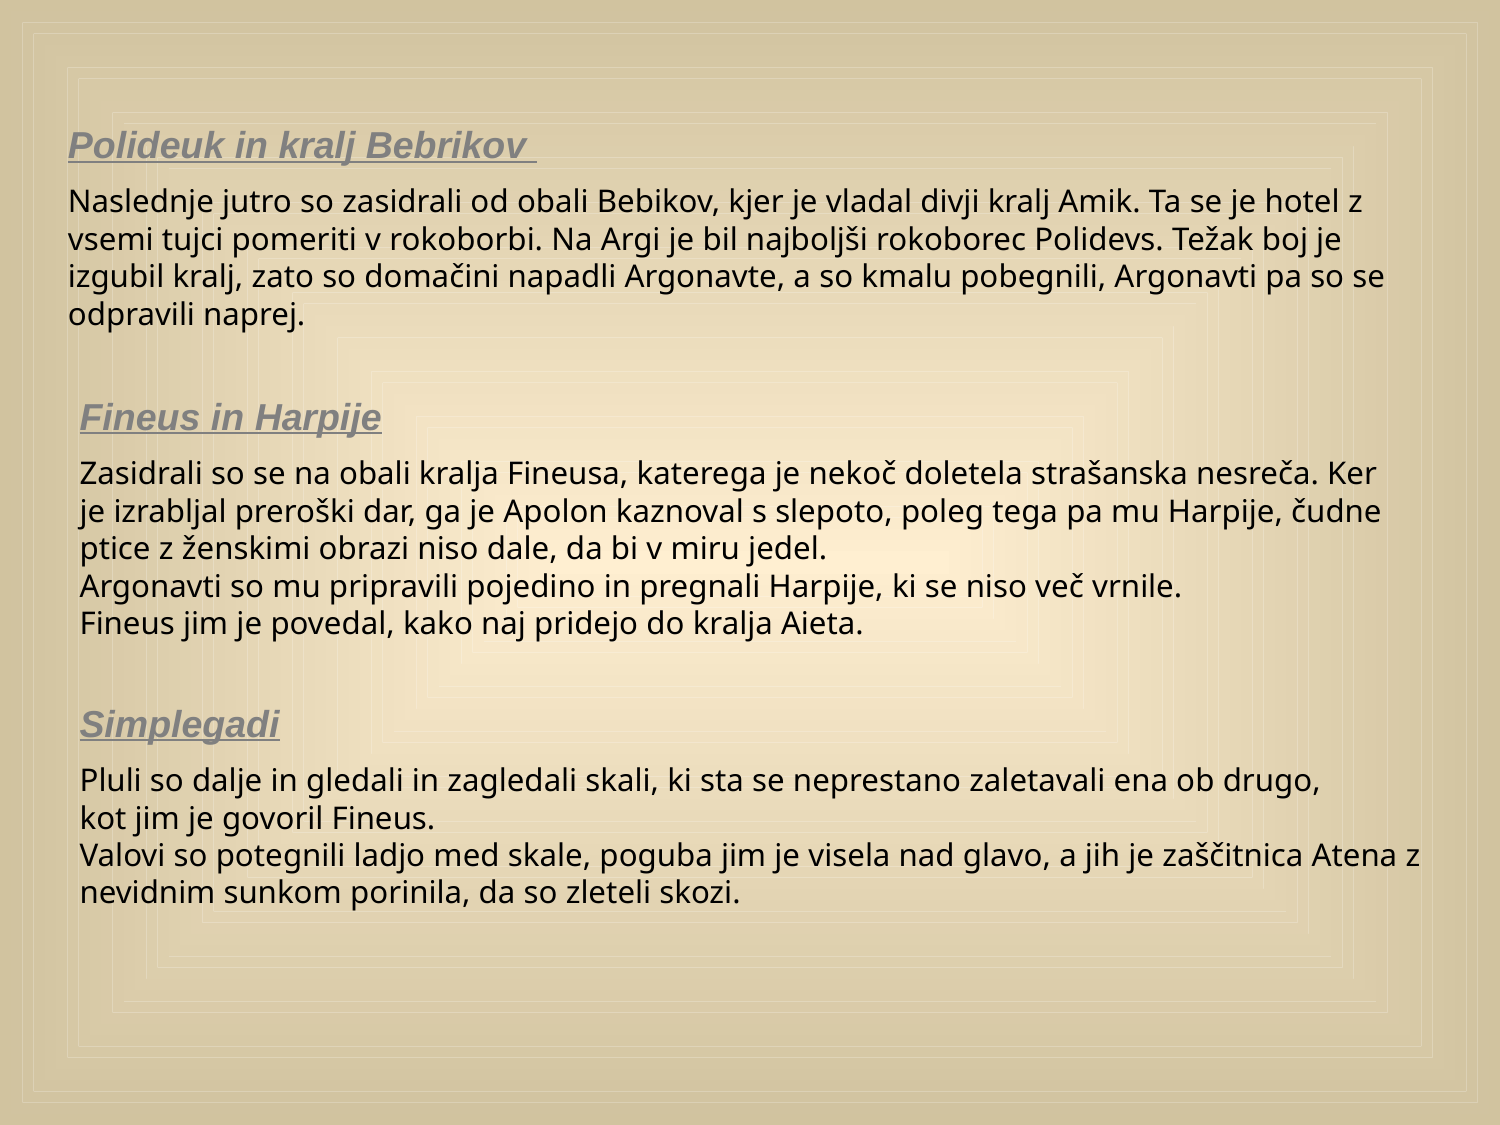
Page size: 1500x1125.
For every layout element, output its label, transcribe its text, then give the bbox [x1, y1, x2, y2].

text_box Simplegadi Pluli so dalje in gledali in zagledali skali, ki sta se neprestano zaletavali ena ob drugo, kot jim je govoril Fineus. Valovi so potegnili ladjo med skale, poguba jim je visela nad glavo, a jih je zaščitnica Atena z nevidnim sunkom porinila, da so zleteli skozi. [64, 692, 1471, 918]
text_box Fineus in Harpije Zasidrali so se na obali kralja Fineusa, katerega je nekoč doletela strašanska nesreča. Ker je izrabljal preroški dar, ga je Apolon kaznoval s slepoto, poleg tega pa mu Harpije, čudne ptice z ženskimi obrazi niso dale, da bi v miru jedel. Argonavti so mu pripravili pojedino in pregnali Harpije, ki se niso več vrnile. Fineus jim je povedal, kako naj pridejo do kralja Aieta. [64, 385, 1400, 649]
text_box Polideuk in kralj Bebrikov Naslednje jutro so zasidrali od obali Bebikov, kjer je vladal divji kralj Amik. Ta se je hotel z vsemi tujci pomeriti v rokoborbi. Na Argi je bil najboljši rokoborec Polidevs. Težak boj je izgubil kralj, zato so domačini napadli Argonavte, a so kmalu pobegnili, Argonavti pa so se odpravili naprej. [53, 113, 1436, 339]
